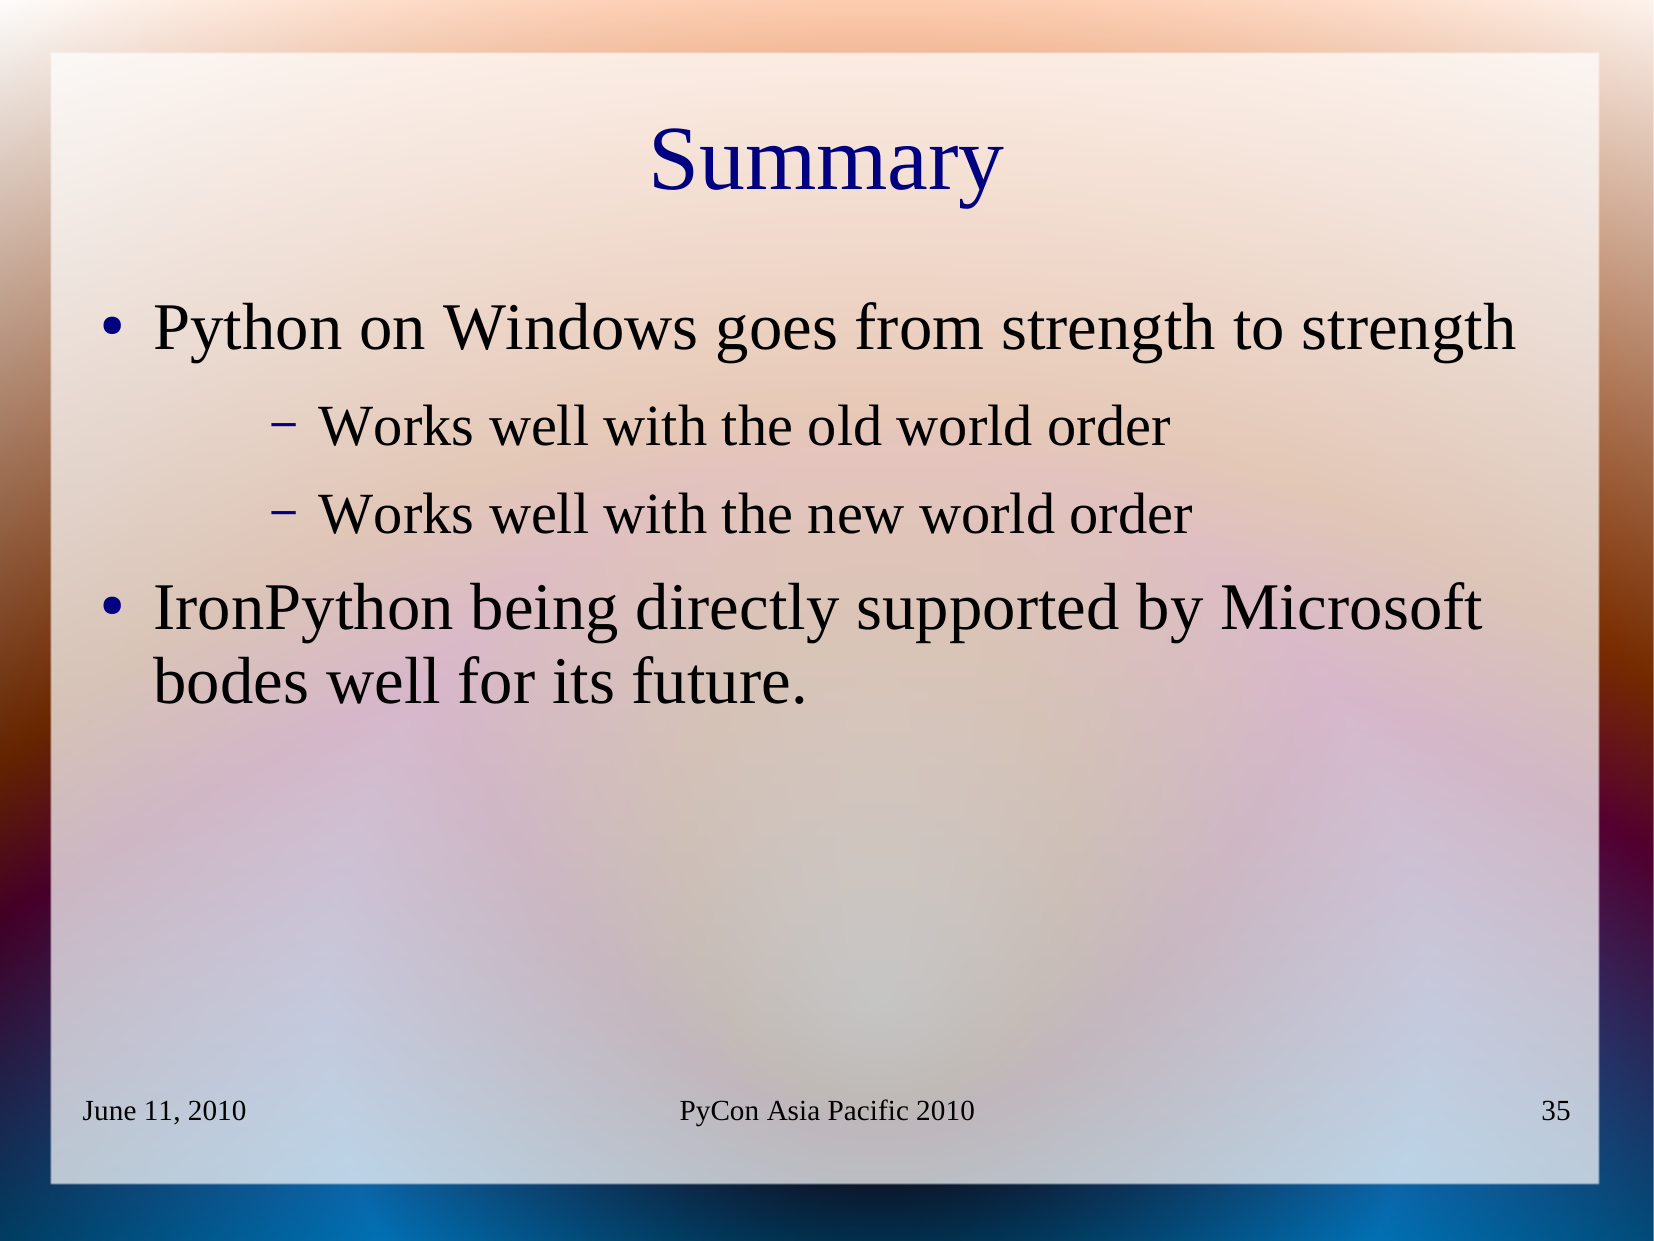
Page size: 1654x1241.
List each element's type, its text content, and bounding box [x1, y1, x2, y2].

picture [0, 0, 1654, 1241]
list Python on Windows goes from strength to strength Works well with the old world order Works well with the new world order IronPython being directly supported by Microsoft bodes well for its future. [82, 290, 1571, 1019]
title Summary [82, 62, 1571, 256]
